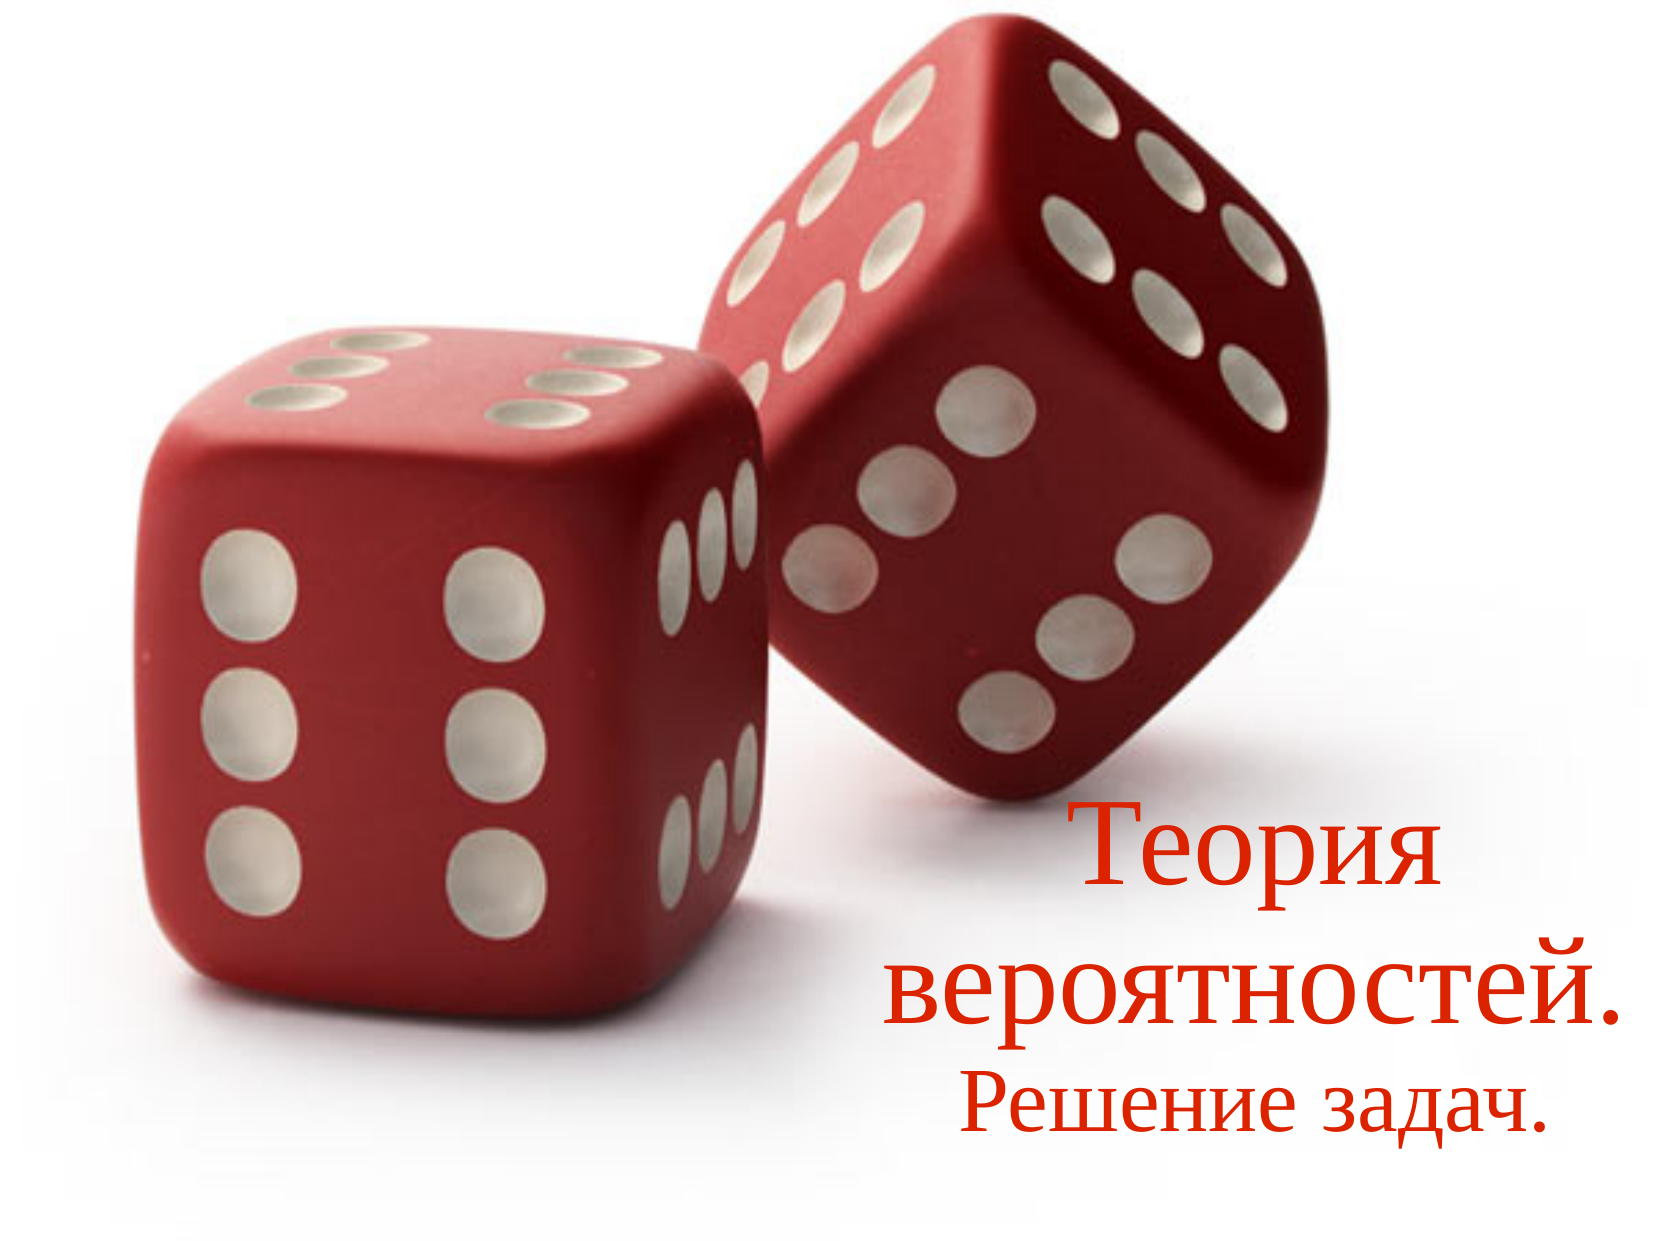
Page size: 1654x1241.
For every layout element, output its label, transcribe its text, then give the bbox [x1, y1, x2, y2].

picture [0, 0, 1654, 1241]
title Теория вероятностей. Решение задач. [797, 773, 1654, 1152]
